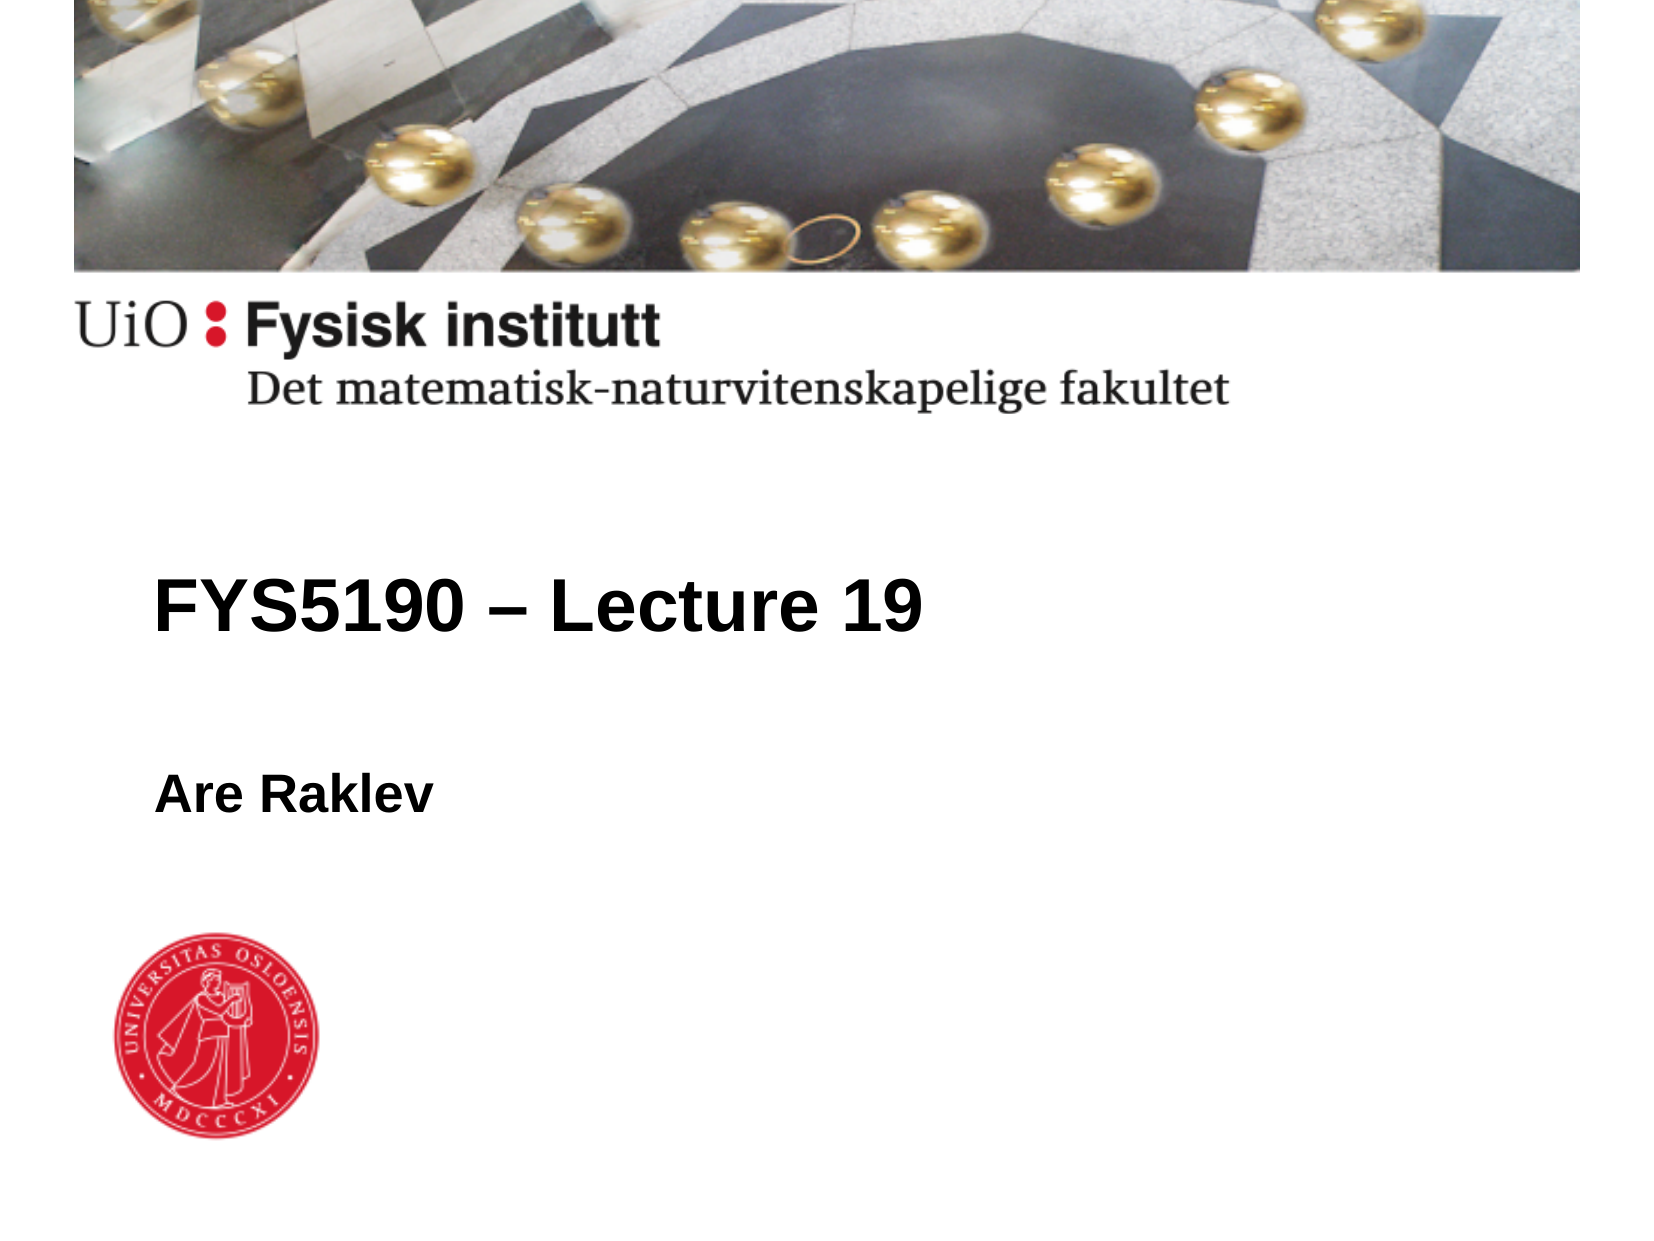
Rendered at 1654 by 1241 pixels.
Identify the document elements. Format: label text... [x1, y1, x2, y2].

picture [72, 292, 1238, 420]
title Are Raklev [153, 725, 1500, 862]
picture [74, 0, 1580, 280]
picture [109, 927, 326, 1147]
subtitle FYS5190 – Lecture 19 [153, 545, 1463, 666]
